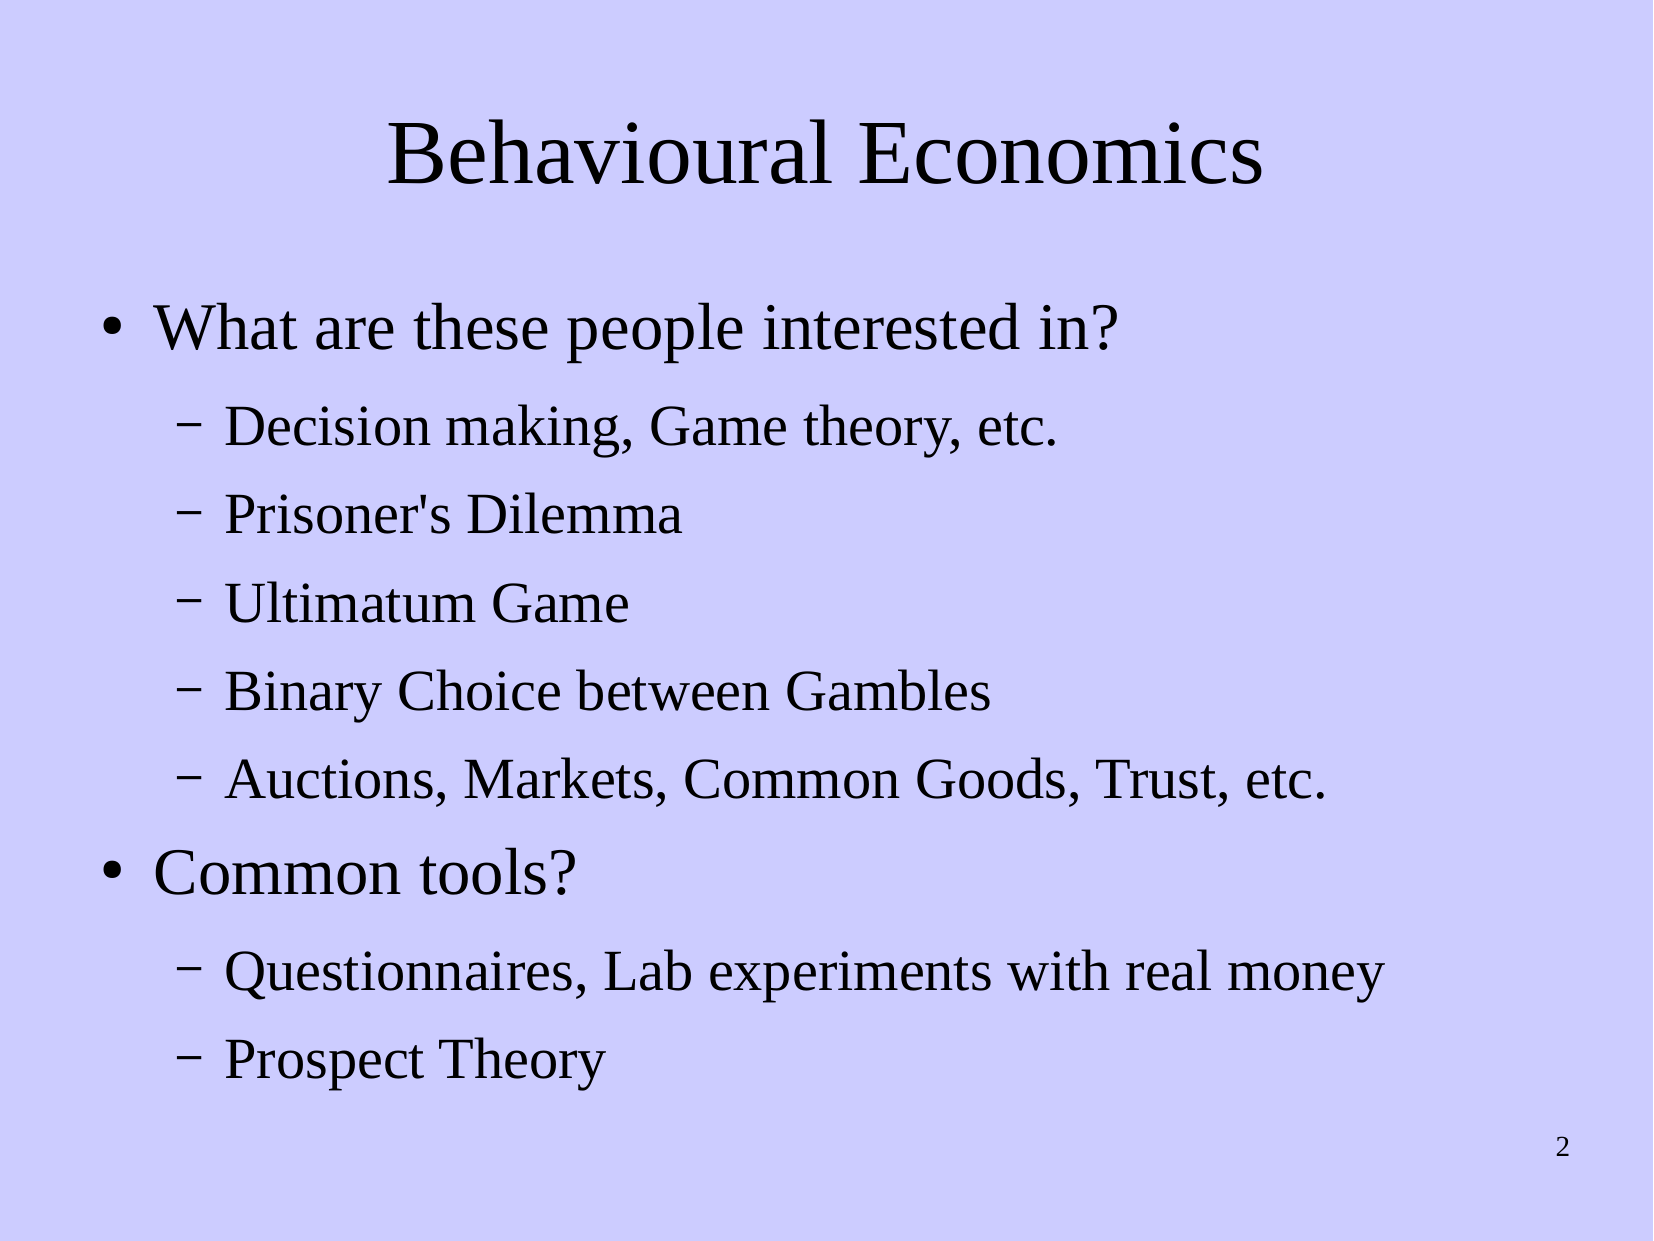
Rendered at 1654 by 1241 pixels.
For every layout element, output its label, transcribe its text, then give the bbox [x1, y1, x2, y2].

list What are these people interested in? Decision making, Game theory, etc. Prisoner's Dilemma Ultimatum Game Binary Choice between Gambles Auctions, Markets, Common Goods, Trust, etc. Common tools? Questionnaires, Lab experiments with real money Prospect Theory [82, 290, 1571, 1095]
title Behavioural Economics [82, 49, 1571, 257]
